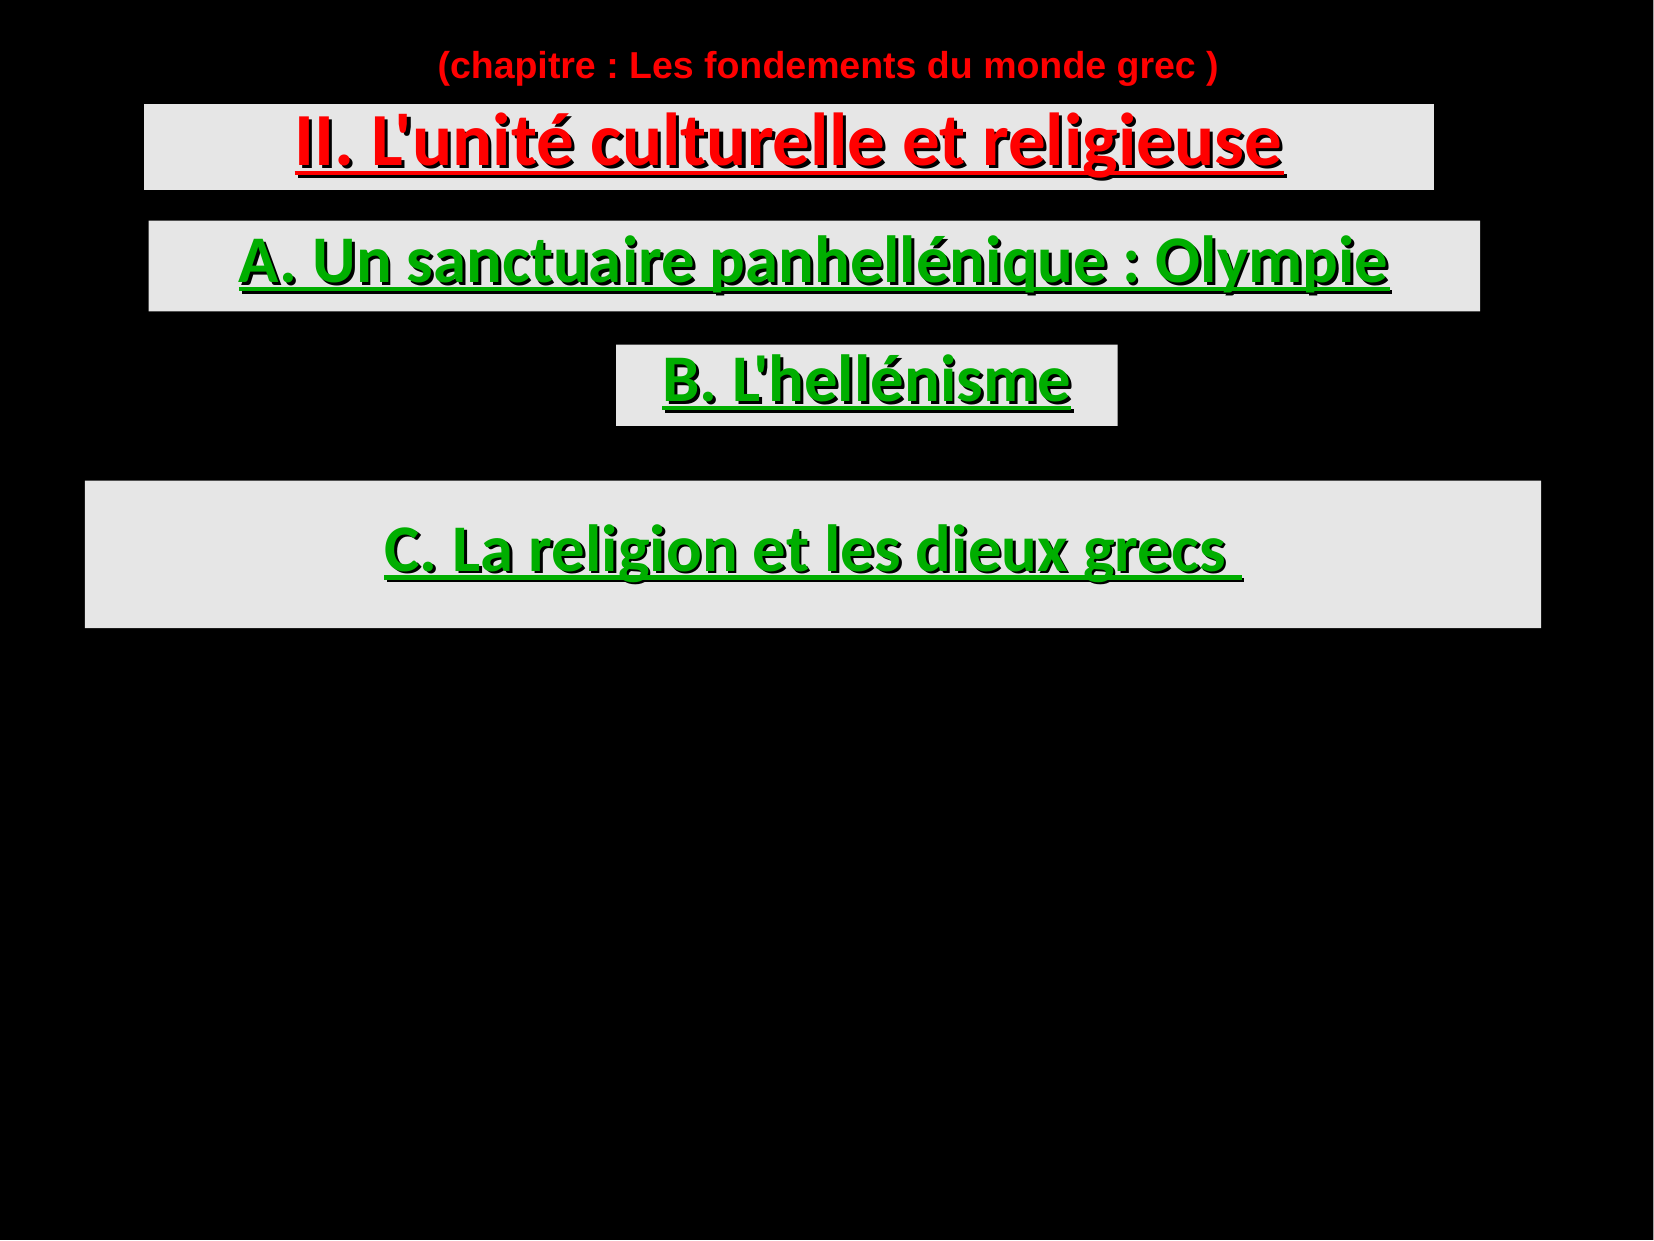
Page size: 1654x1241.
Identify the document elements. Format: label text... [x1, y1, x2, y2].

text_box A. Un sanctuaire panhellénique : Olympie [148, 220, 1481, 312]
text_box II. L'unité culturelle et religieuse [143, 103, 1435, 191]
text_box B. L'hellénisme [616, 344, 1118, 426]
text_box C. La religion et les dieux grecs [84, 480, 1542, 629]
text_box (chapitre : Les fondements du monde grec ) [99, 3, 1579, 102]
